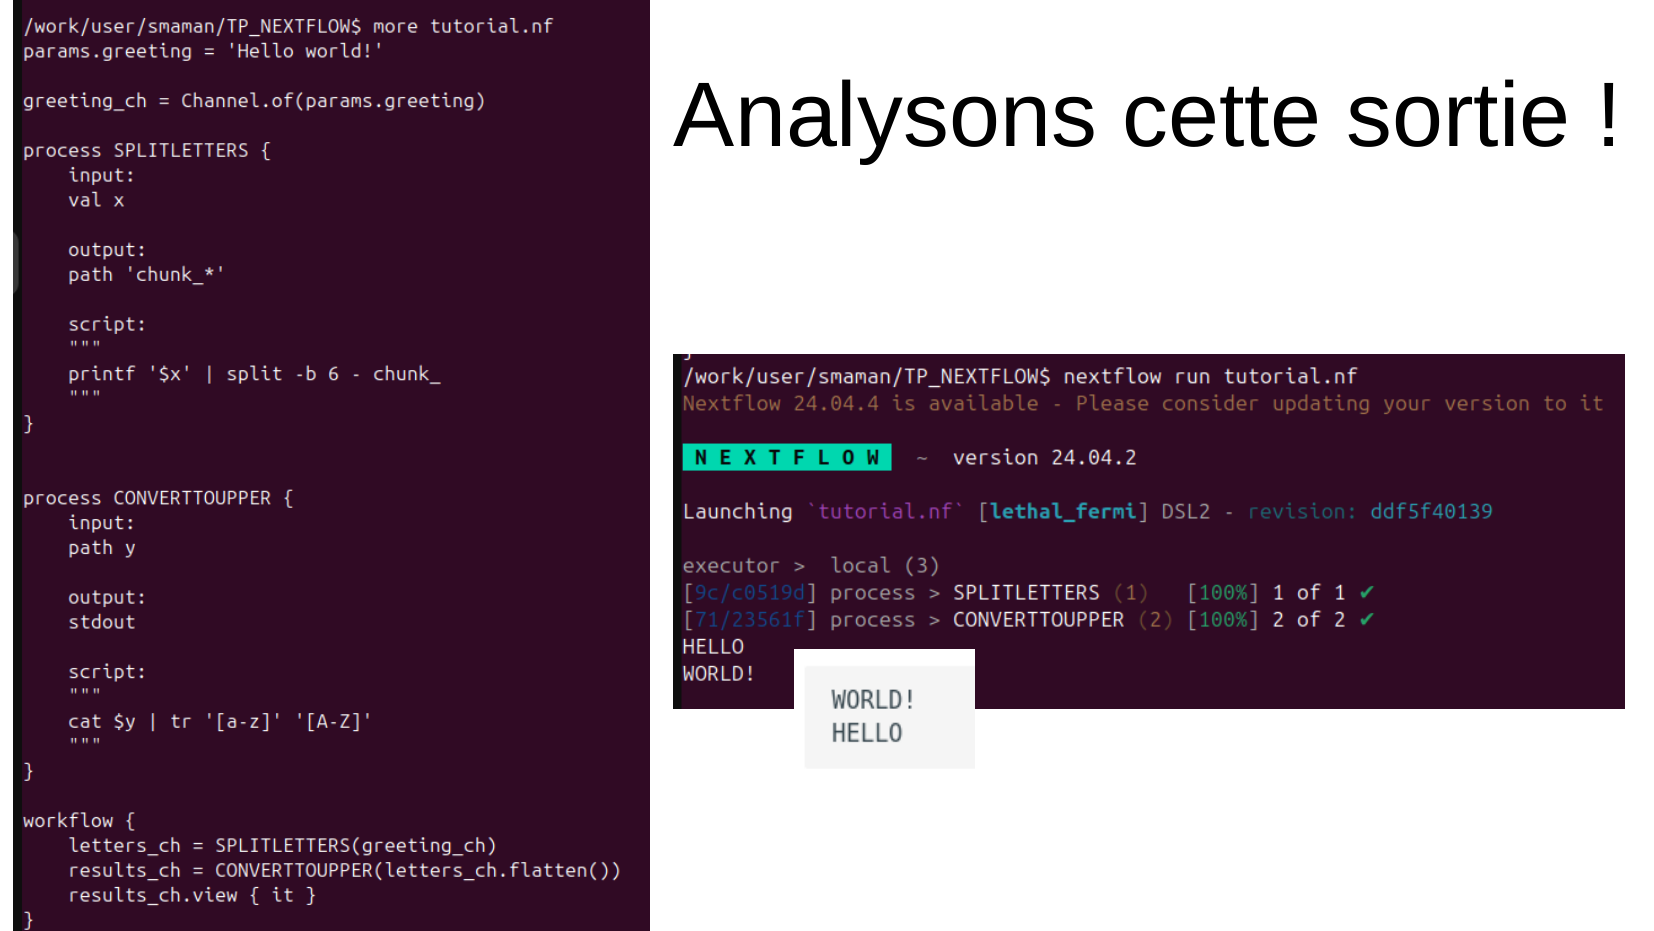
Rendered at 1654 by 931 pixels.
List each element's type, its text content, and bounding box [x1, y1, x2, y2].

title Analysons cette sortie ! [673, 37, 1625, 193]
picture [13, 0, 650, 931]
picture [673, 354, 1625, 780]
